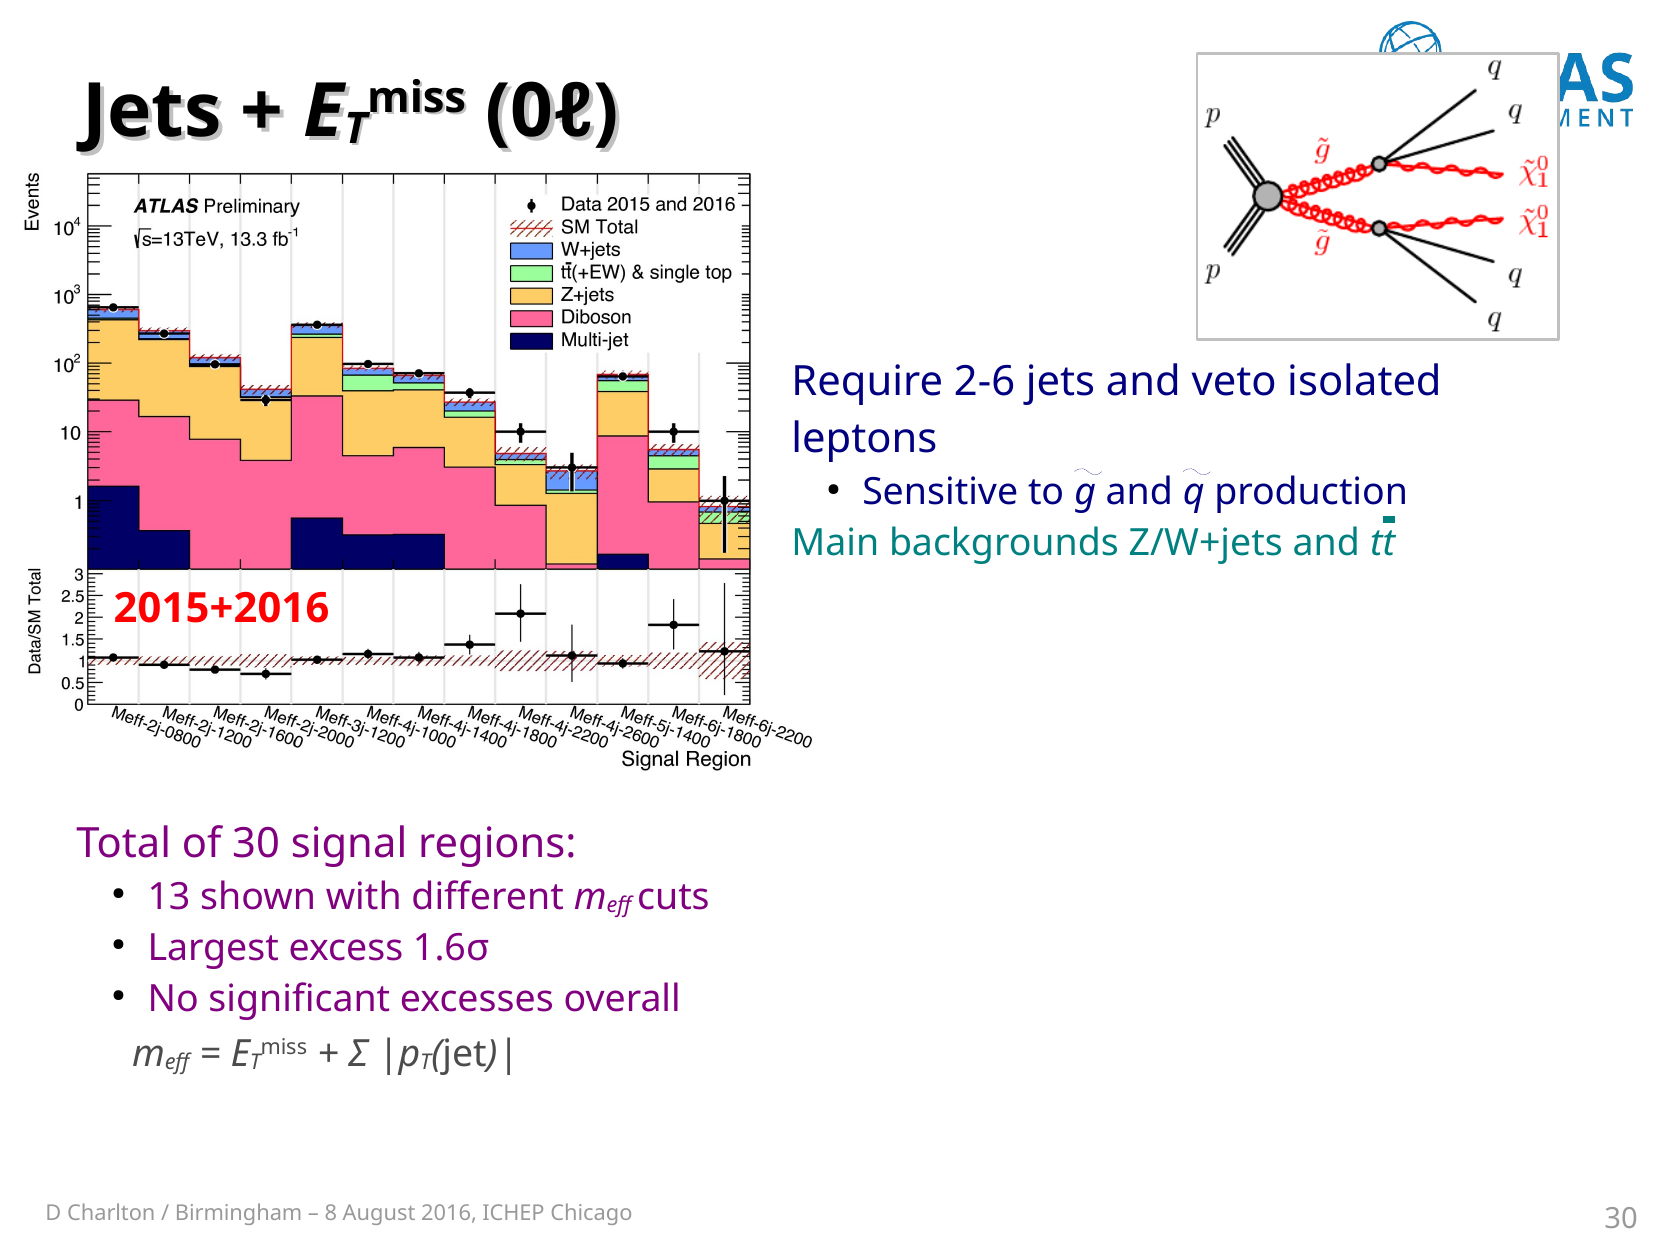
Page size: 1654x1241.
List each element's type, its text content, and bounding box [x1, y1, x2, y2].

text_box 2015+2016 [99, 569, 366, 634]
picture [830, 545, 839, 553]
text_box Require 2-6 jets and veto isolated leptons Sensitive to g and q production Main backgrounds Z/W+jets and tt [776, 343, 1596, 495]
text_box meff = ETmiss + Σ |pT(jet)| [80, 1018, 571, 1091]
title Jets + ETmiss (0ℓ) [82, 50, 1331, 164]
picture [1566, 57, 1588, 87]
picture [1198, 54, 1558, 338]
picture [22, 147, 839, 797]
picture [1379, 21, 1633, 127]
text_box Total of 30 signal regions: 13 shown with different meff cuts Largest excess 1.6σ No significant excesses overall [61, 805, 737, 1013]
